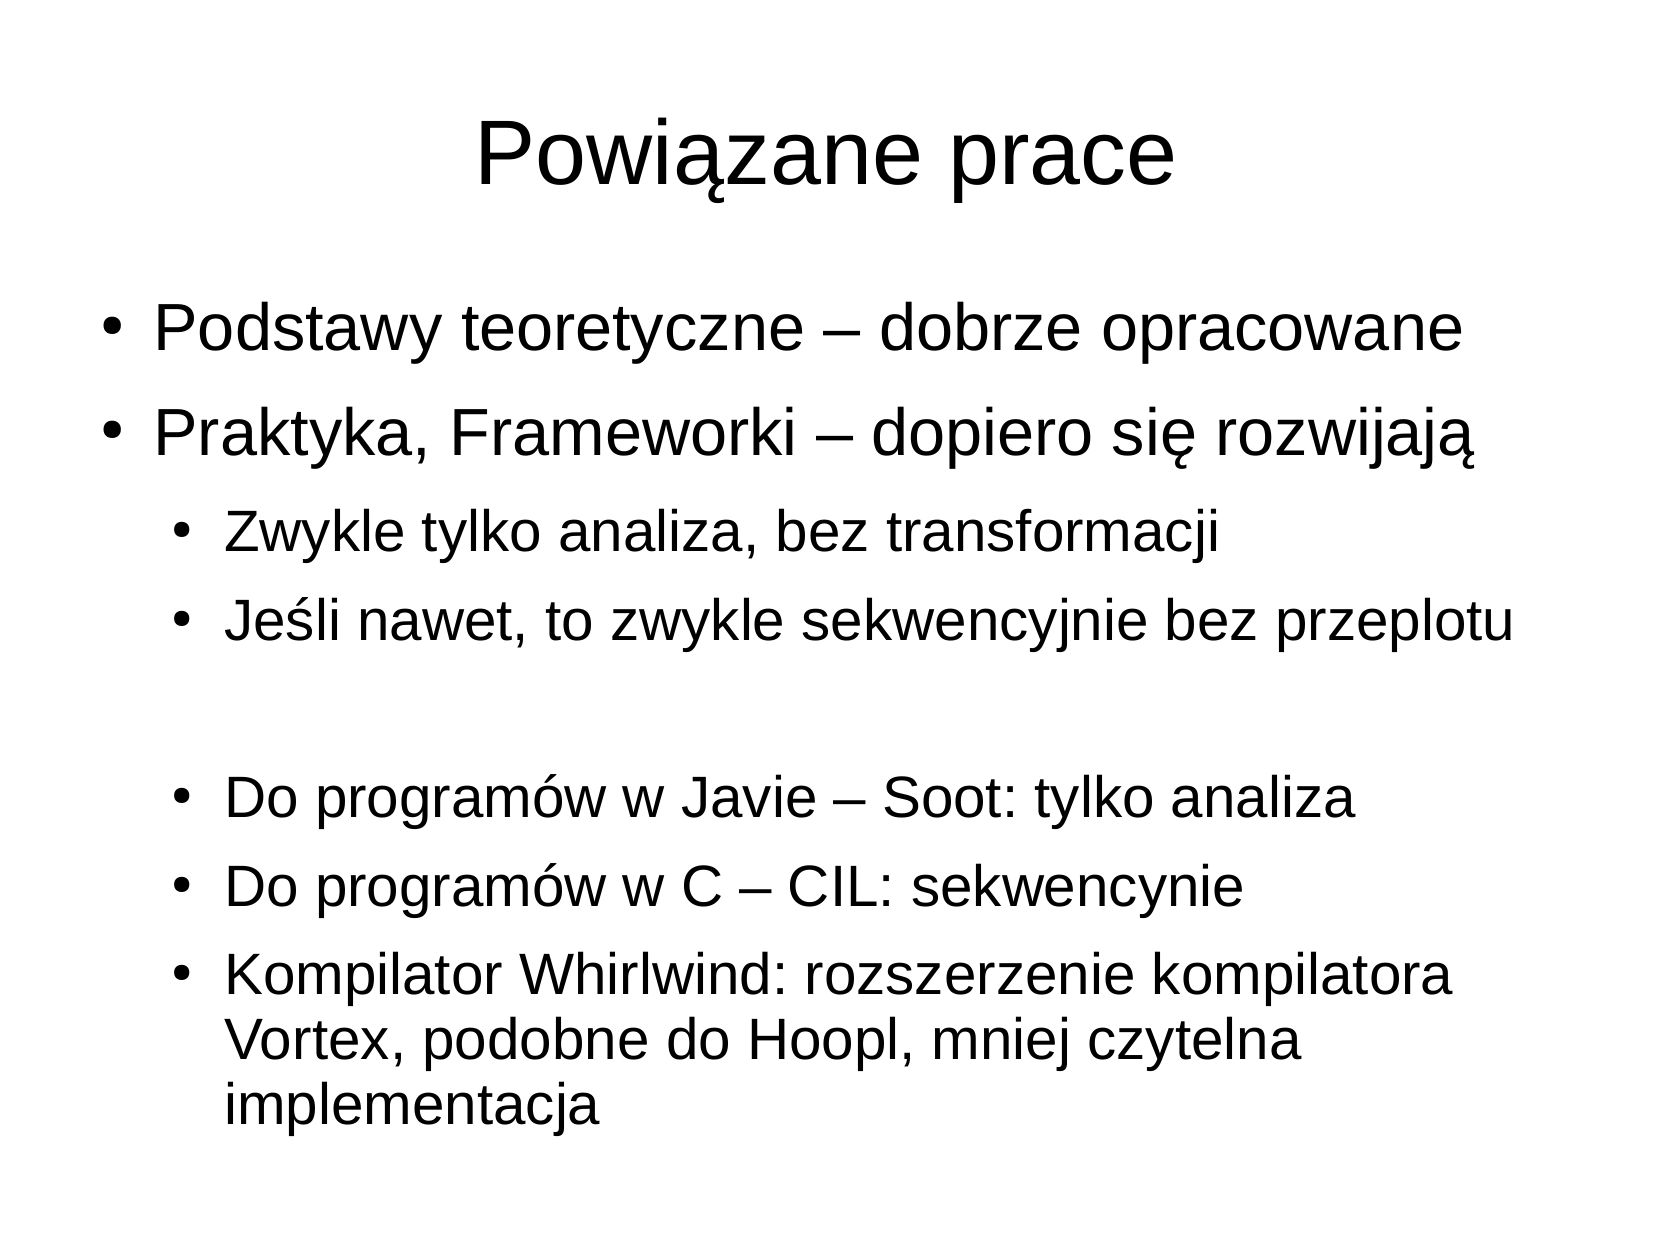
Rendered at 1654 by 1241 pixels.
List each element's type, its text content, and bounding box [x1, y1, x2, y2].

title Powiązane prace [82, 49, 1571, 257]
list Podstawy teoretyczne – dobrze opracowane Praktyka, Frameworki – dopiero się rozwijają Zwykle tylko analiza, bez transformacji Jeśli nawet, to zwykle sekwencyjnie bez przeplotu Do programów w Javie – Soot: tylko analiza Do programów w C – CIL: sekwencynie Kompilator Whirlwind: rozszerzenie kompilatora Vortex, podobne do Hoopl, mniej czytelna implementacja [82, 290, 1571, 1109]
